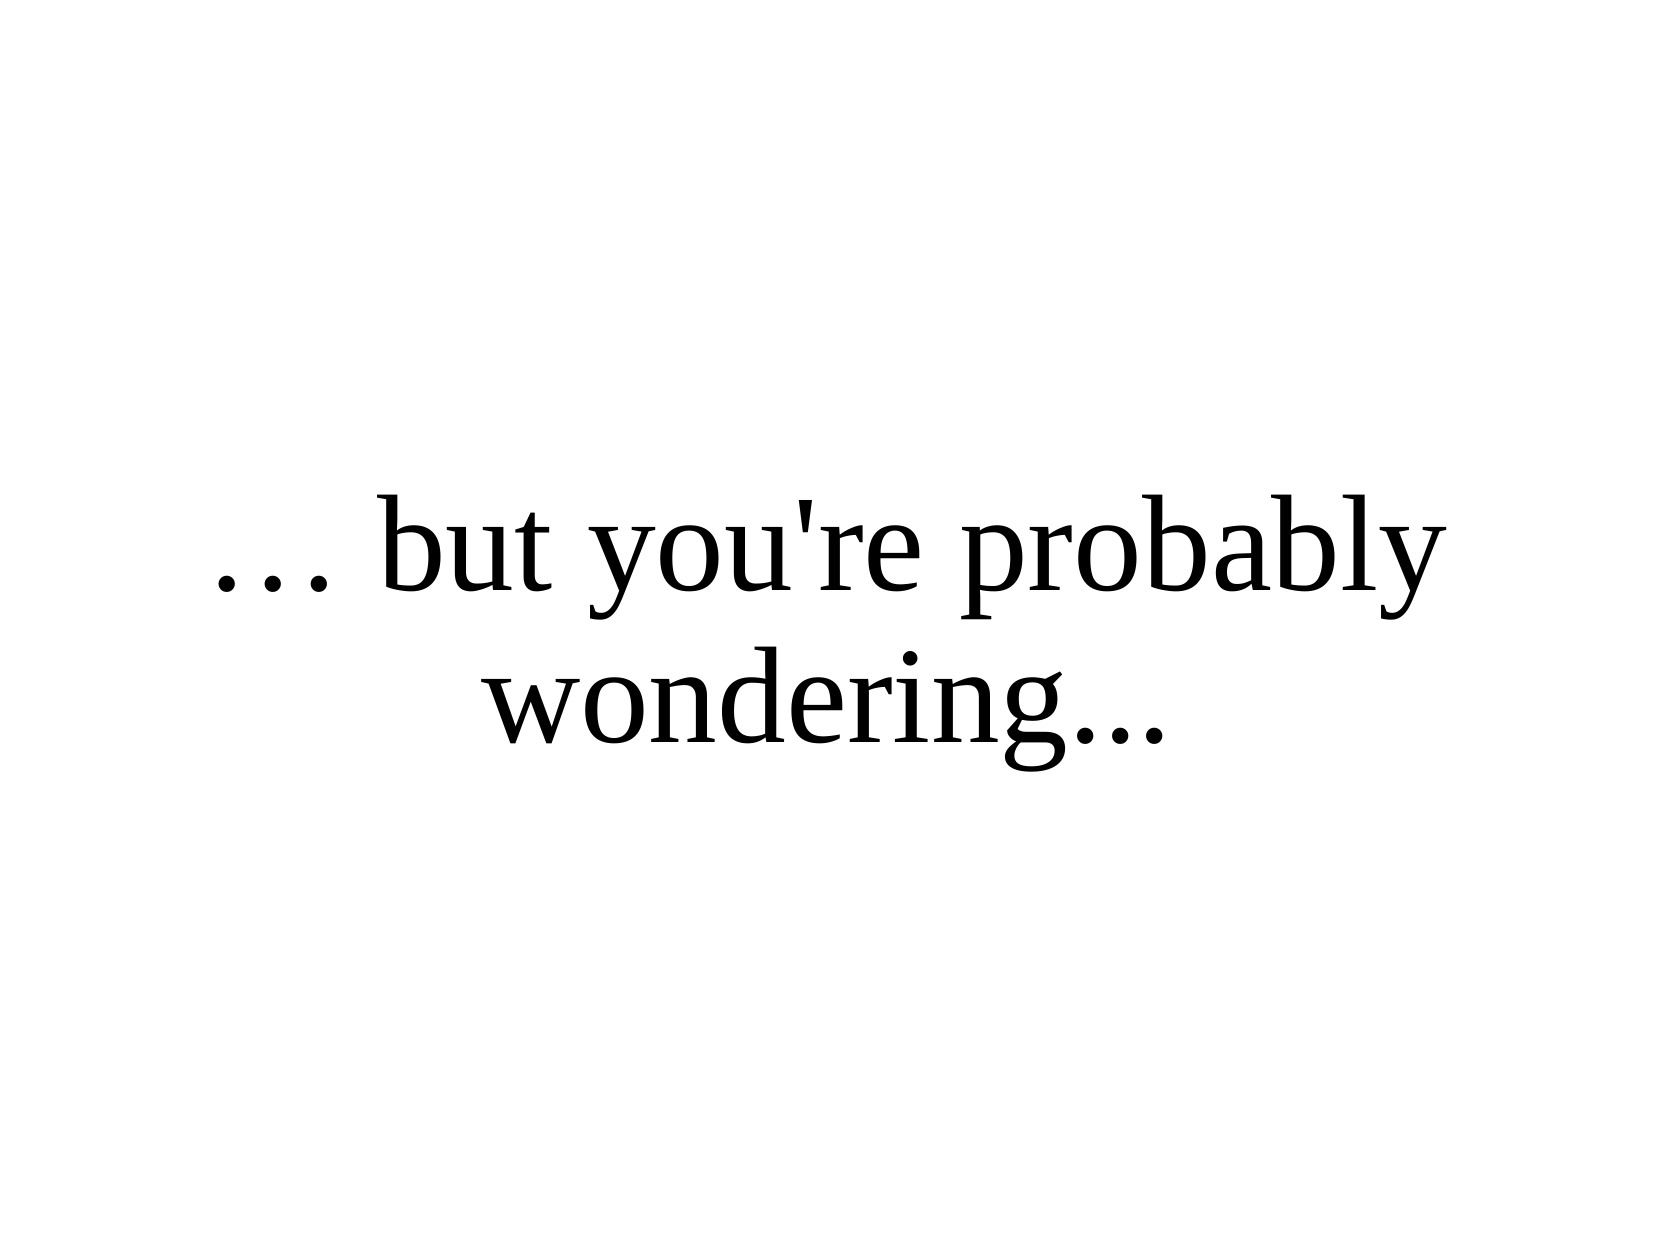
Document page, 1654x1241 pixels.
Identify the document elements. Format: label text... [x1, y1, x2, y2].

subtitle … but you're probably wondering... [82, 88, 1571, 1152]
